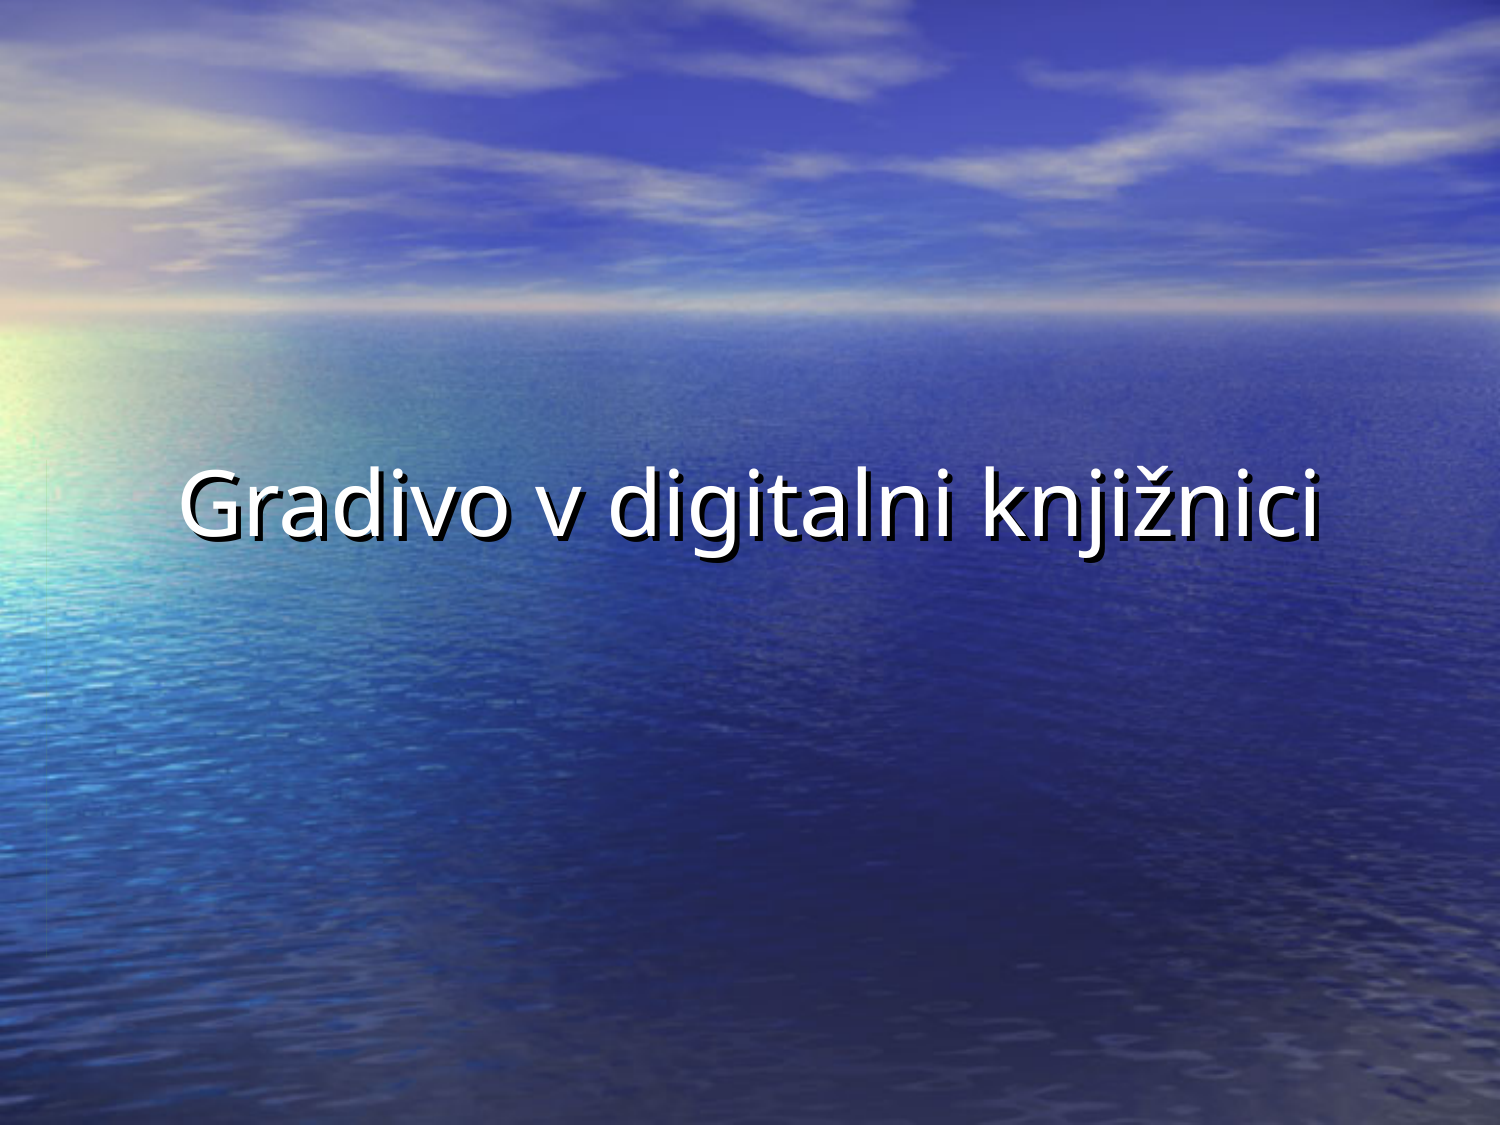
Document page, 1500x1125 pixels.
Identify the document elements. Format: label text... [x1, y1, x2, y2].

title Gradivo v digitalni knjižnici [112, 327, 1388, 563]
picture [0, 0, 1500, 1125]
